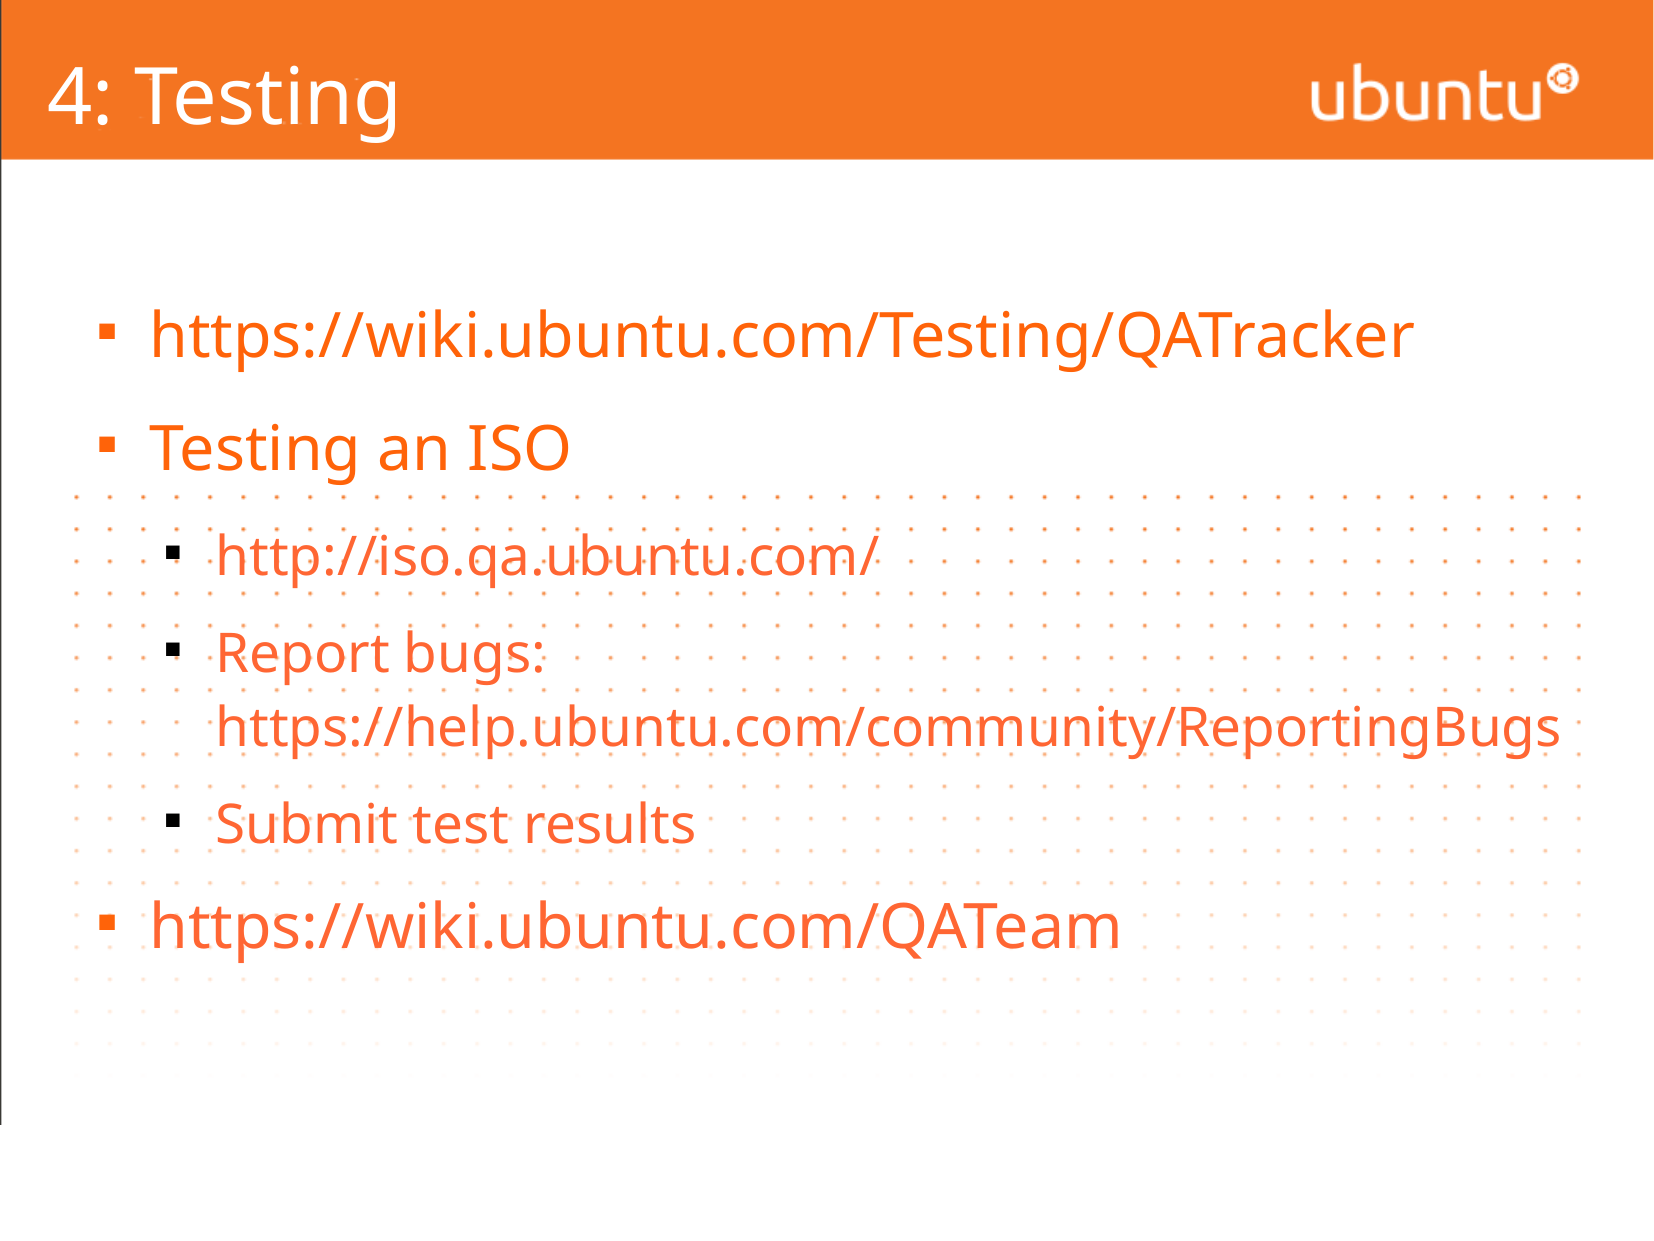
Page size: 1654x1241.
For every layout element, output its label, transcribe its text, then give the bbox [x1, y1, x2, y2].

picture [0, 0, 1654, 1125]
title 4: Testing [47, 29, 1276, 158]
list https://wiki.ubuntu.com/Testing/QATracker Testing an ISO http://iso.qa.ubuntu.com/ Report bugs: https://help.ubuntu.com/community/ReportingBugs Submit test results https://wiki.ubuntu.com/QATeam [82, 290, 1571, 1010]
